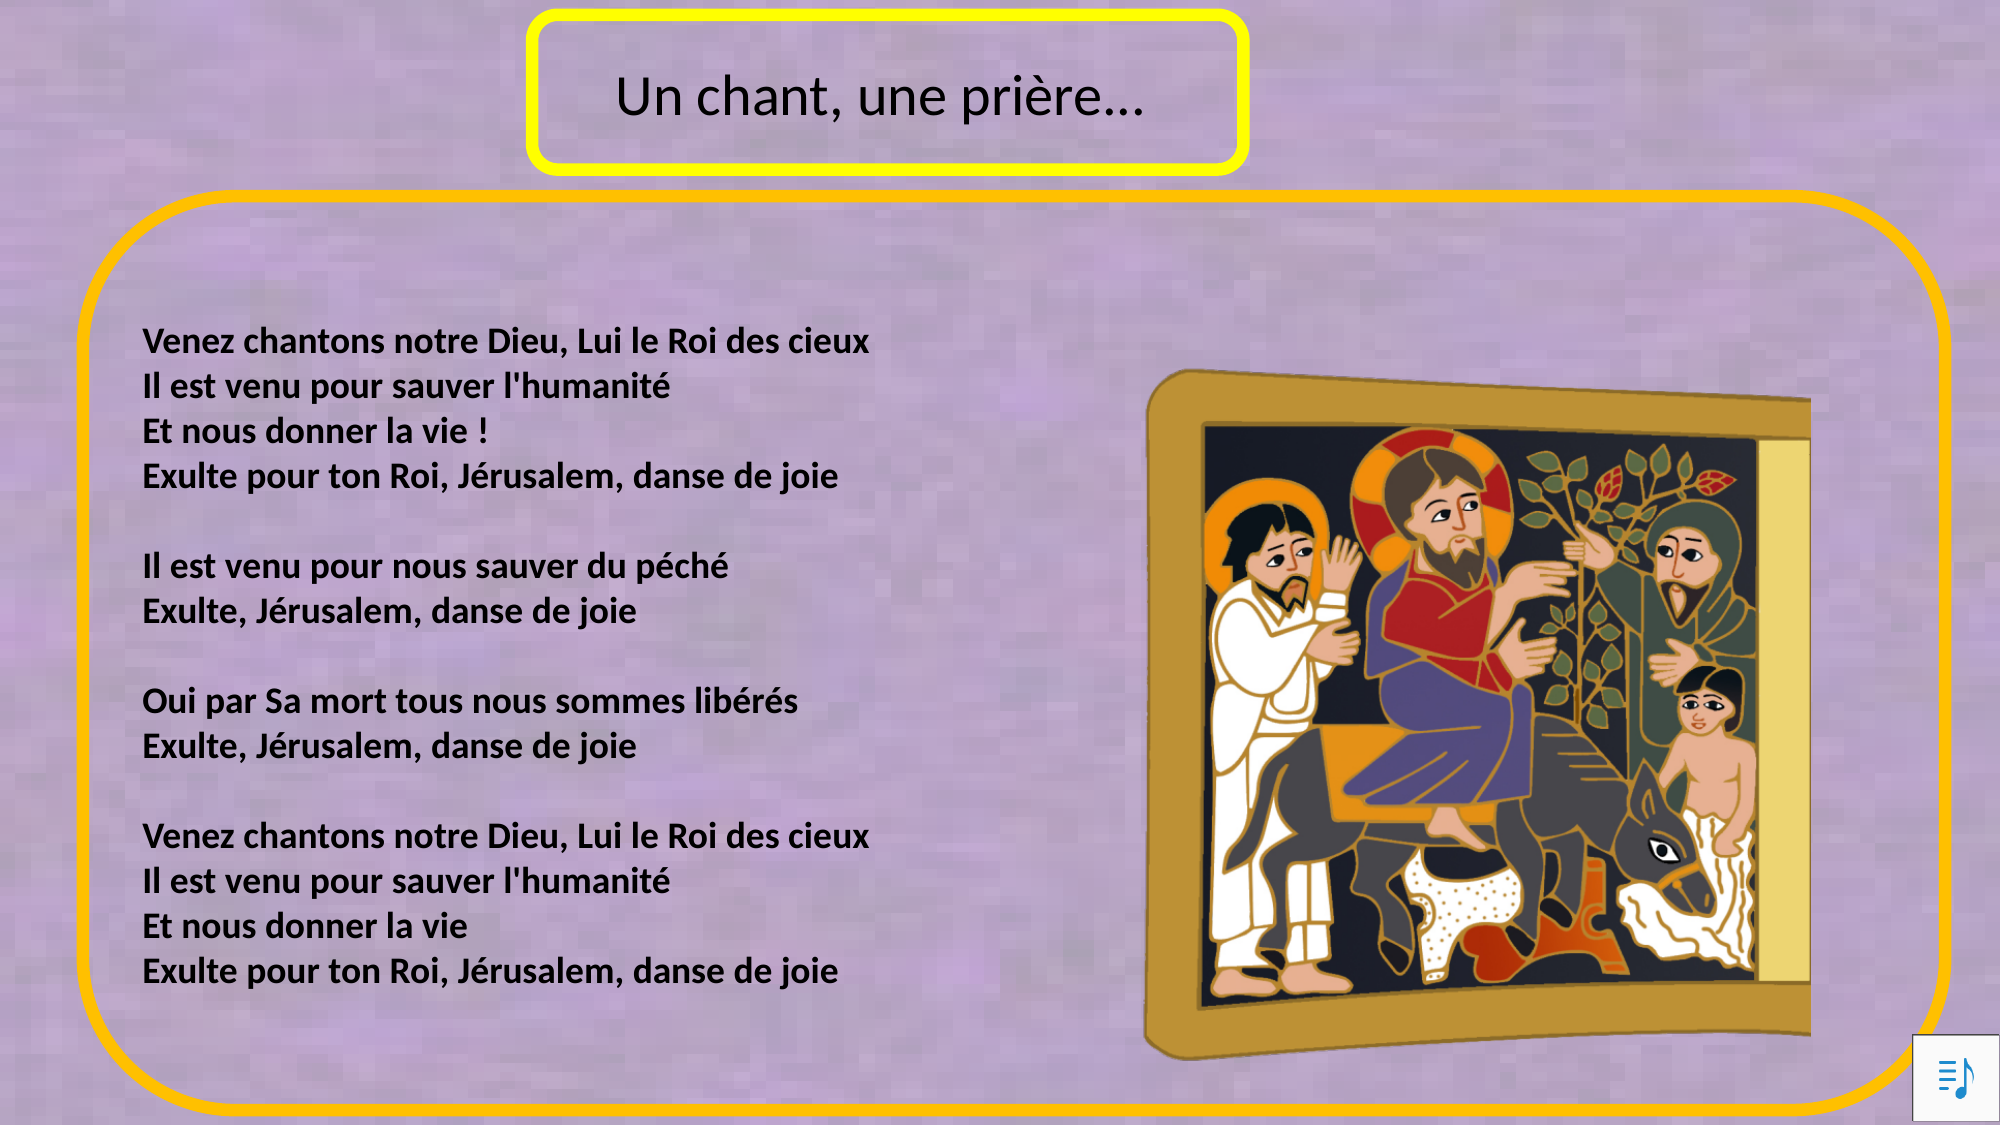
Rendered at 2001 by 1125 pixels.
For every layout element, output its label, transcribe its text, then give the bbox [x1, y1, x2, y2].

text_box Un chant, une prière... [532, 14, 1244, 170]
text_box [1911, 1033, 2000, 1123]
text_box Venez chantons notre Dieu, Lui le Roi des cieux Il est venu pour sauver l'humanité Et nous donner la vie ! Exulte pour ton Roi, Jérusalem, danse de joie Il est venu pour nous sauver du péché Exulte, Jérusalem, danse de joie Oui par Sa mort tous nous sommes libérés Exulte, Jérusalem, danse de joie Venez chantons notre Dieu, Lui le Roi des cieux Il est venu pour sauver l'humanité Et nous donner la vie Exulte pour ton Roi, Jérusalem, danse de joie [82, 196, 1946, 1111]
picture [1092, 295, 1811, 1125]
